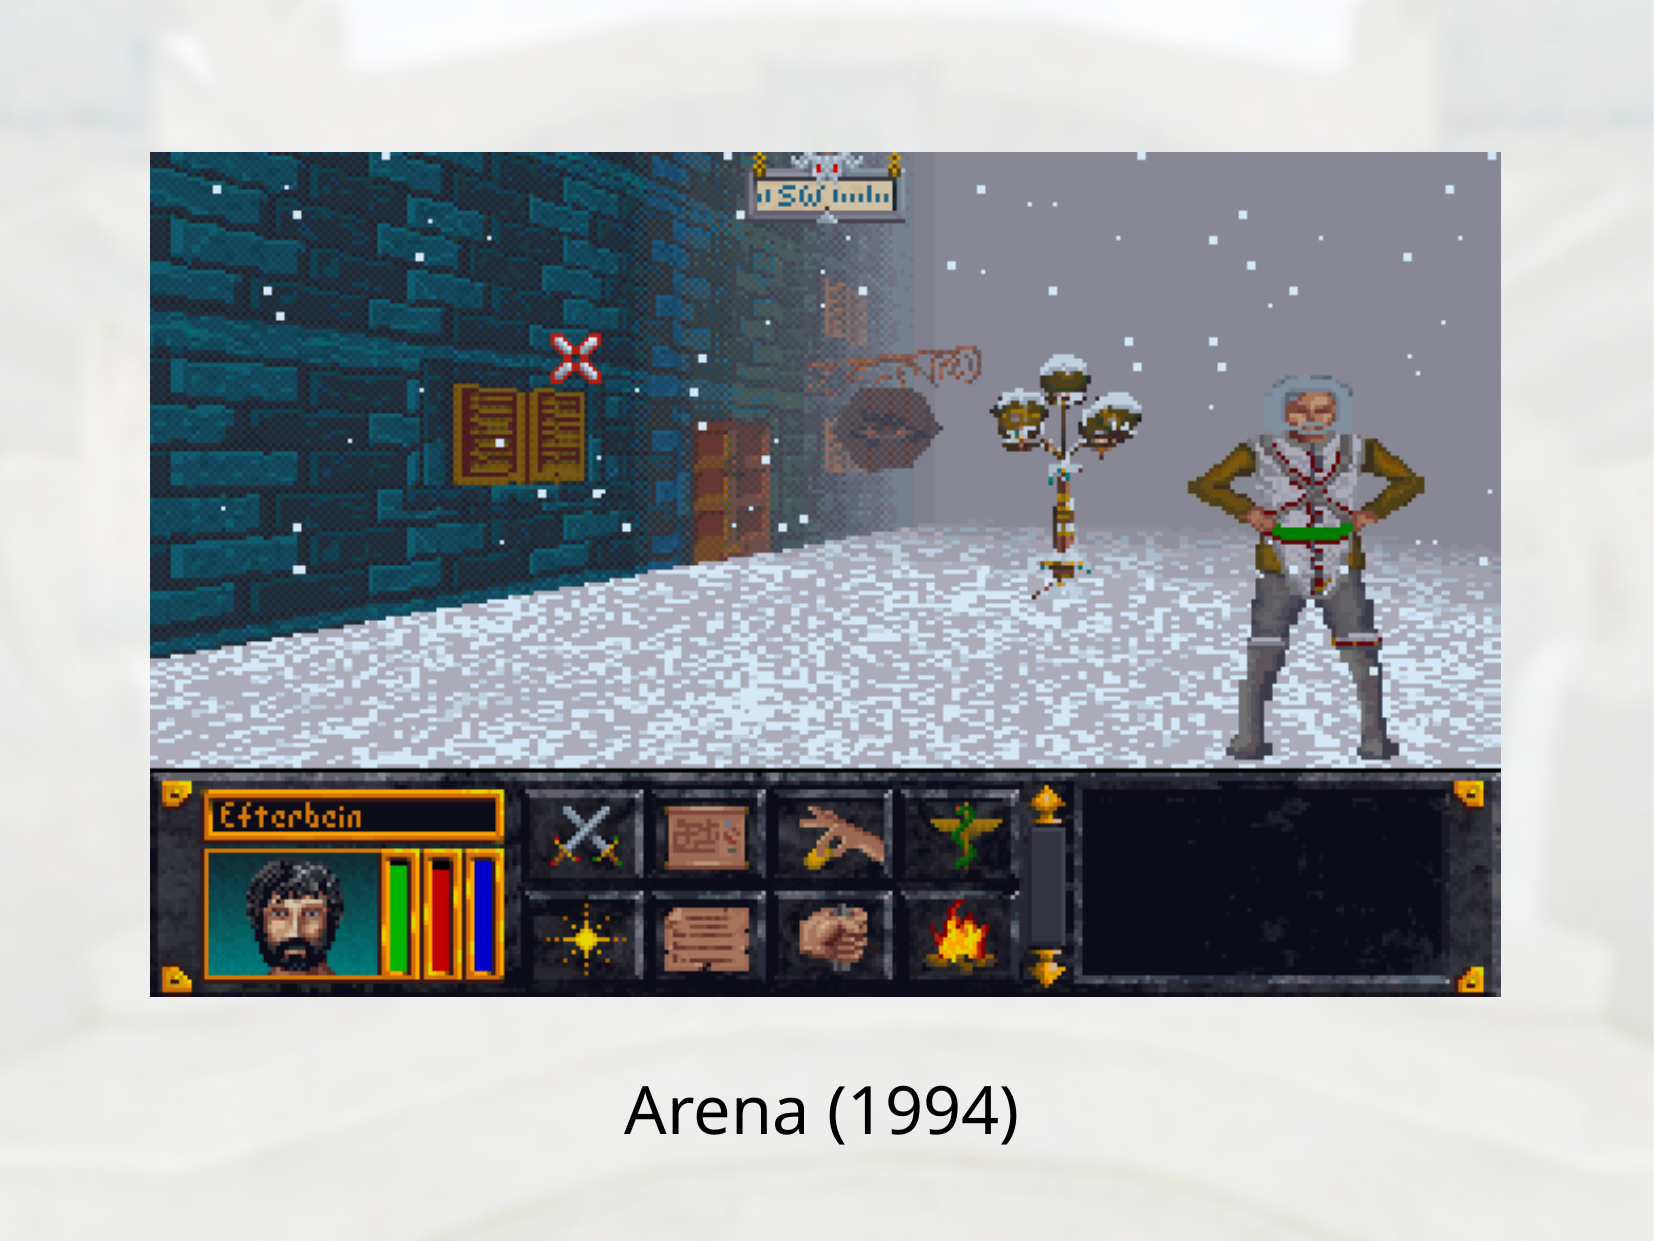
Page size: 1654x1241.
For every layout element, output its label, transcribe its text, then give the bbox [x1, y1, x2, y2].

picture [150, 152, 1501, 1021]
text_box Arena (1994) [612, 1071, 1033, 1147]
